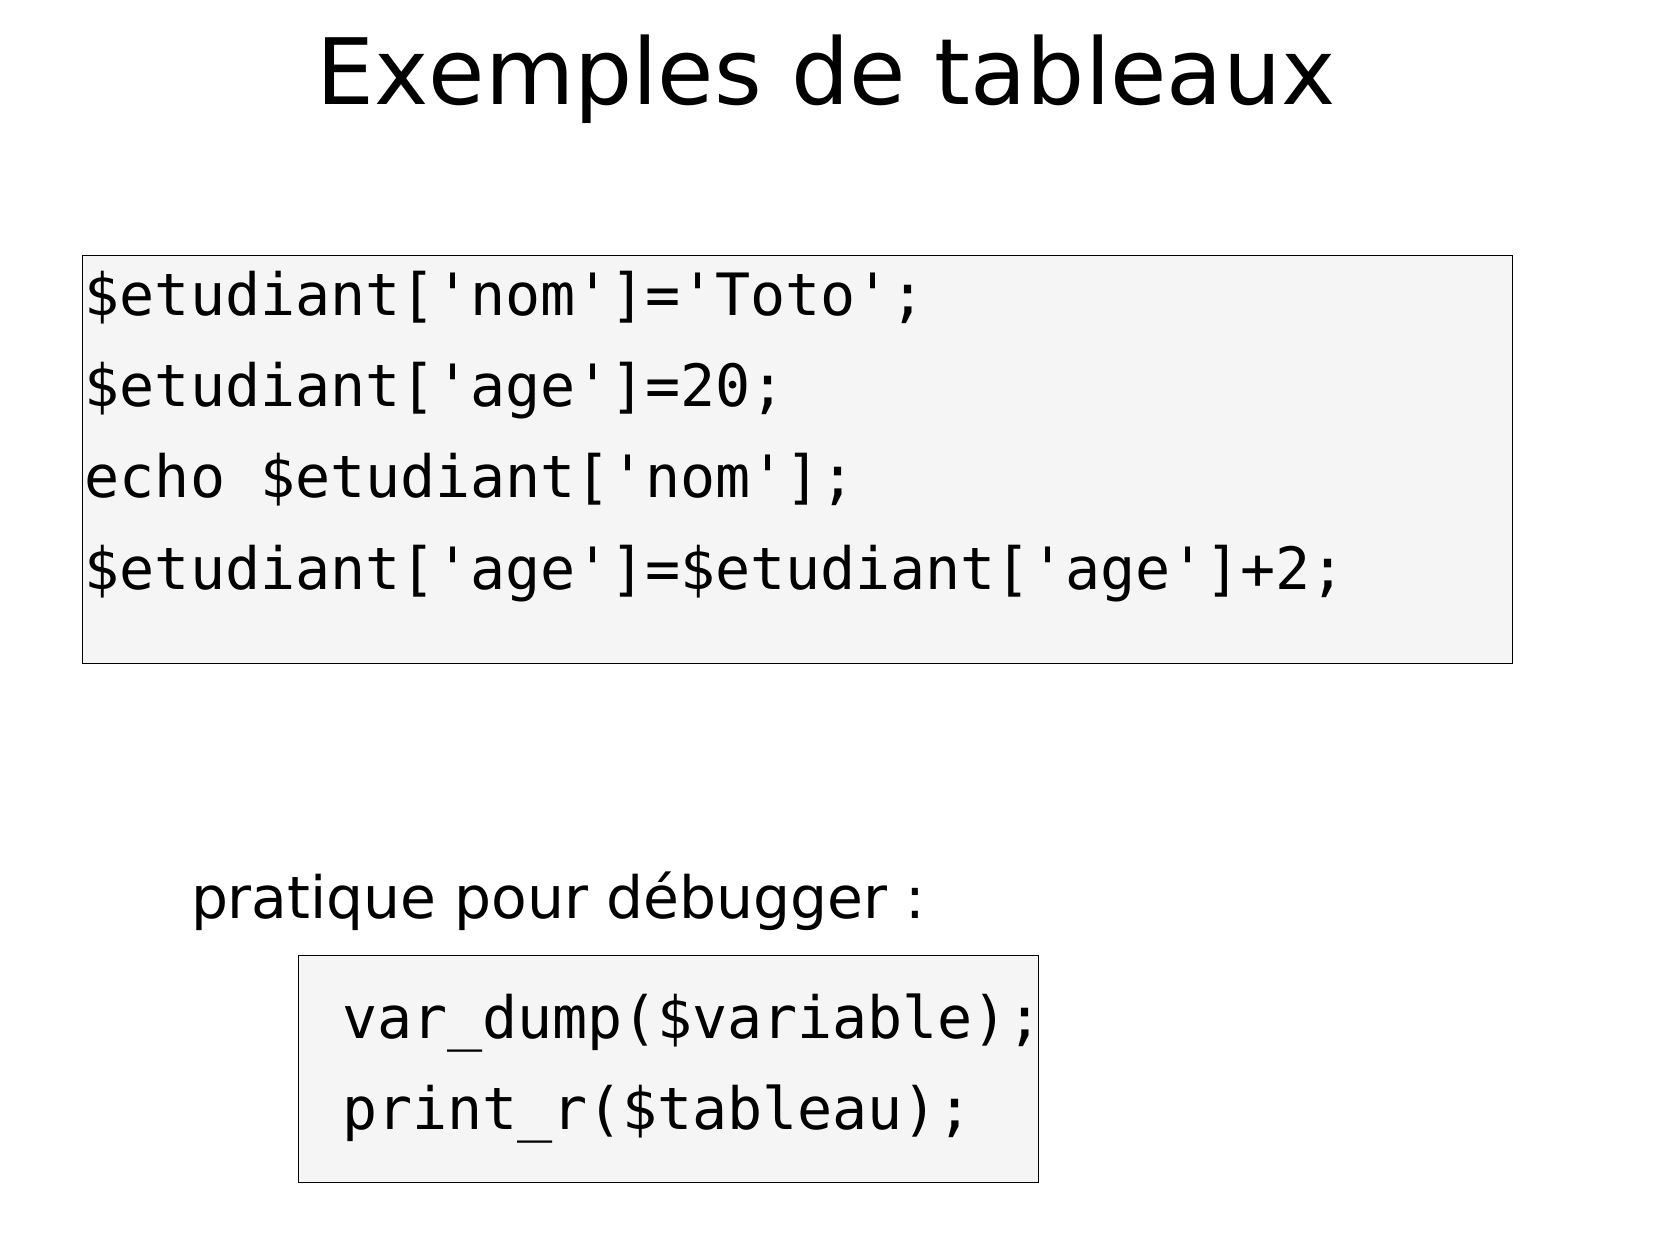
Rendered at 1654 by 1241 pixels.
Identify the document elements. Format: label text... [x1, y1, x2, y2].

text_box var_dump($variable); print_r($tableau); [342, 984, 1043, 1144]
text_box [298, 955, 1039, 1183]
text_box [82, 255, 1513, 664]
text_box $etudiant['nom']='Toto'; $etudiant['age']=20; echo $etudiant['nom']; $etudiant['age']=$etudiant['age']+2; [85, 261, 1346, 603]
title Exemples de tableaux [0, 11, 1654, 134]
text_box pratique pour débugger : [191, 864, 852, 933]
